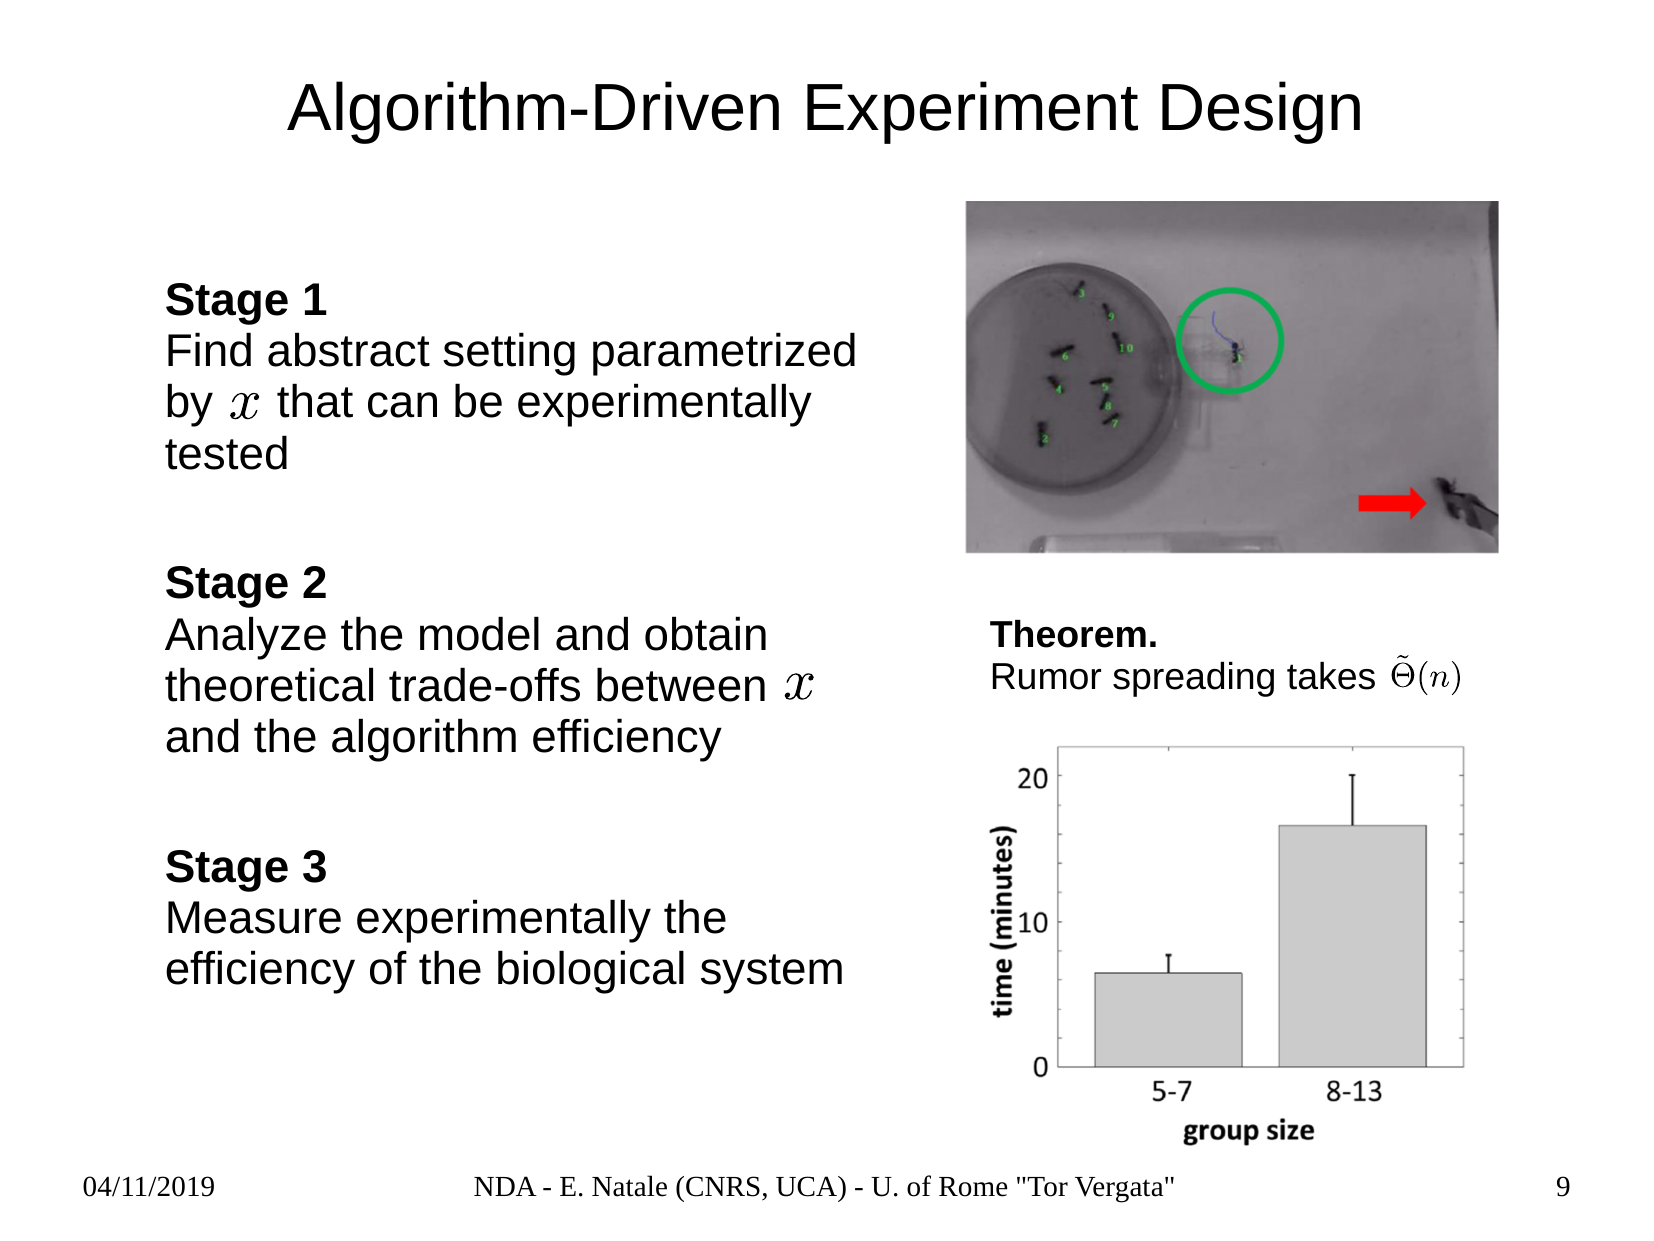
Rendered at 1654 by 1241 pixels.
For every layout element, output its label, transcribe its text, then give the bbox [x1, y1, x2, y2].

text_box [1391, 655, 1460, 696]
picture [965, 201, 1499, 554]
title Algorithm-Driven Experiment Design [82, 49, 1571, 166]
text_box Stage 1 Find abstract setting parametrized by that can be experimentally tested [150, 266, 901, 487]
text_box Stage 2 Analyze the model and obtain theoretical trade-offs between and the algorithm efficiency [150, 549, 901, 770]
text_box [784, 673, 814, 700]
text_box Stage 3 Measure experimentally the efficiency of the biological system [150, 833, 901, 1003]
picture [975, 734, 1486, 1149]
text_box Theorem. Rumor spreading takes [975, 606, 1481, 706]
